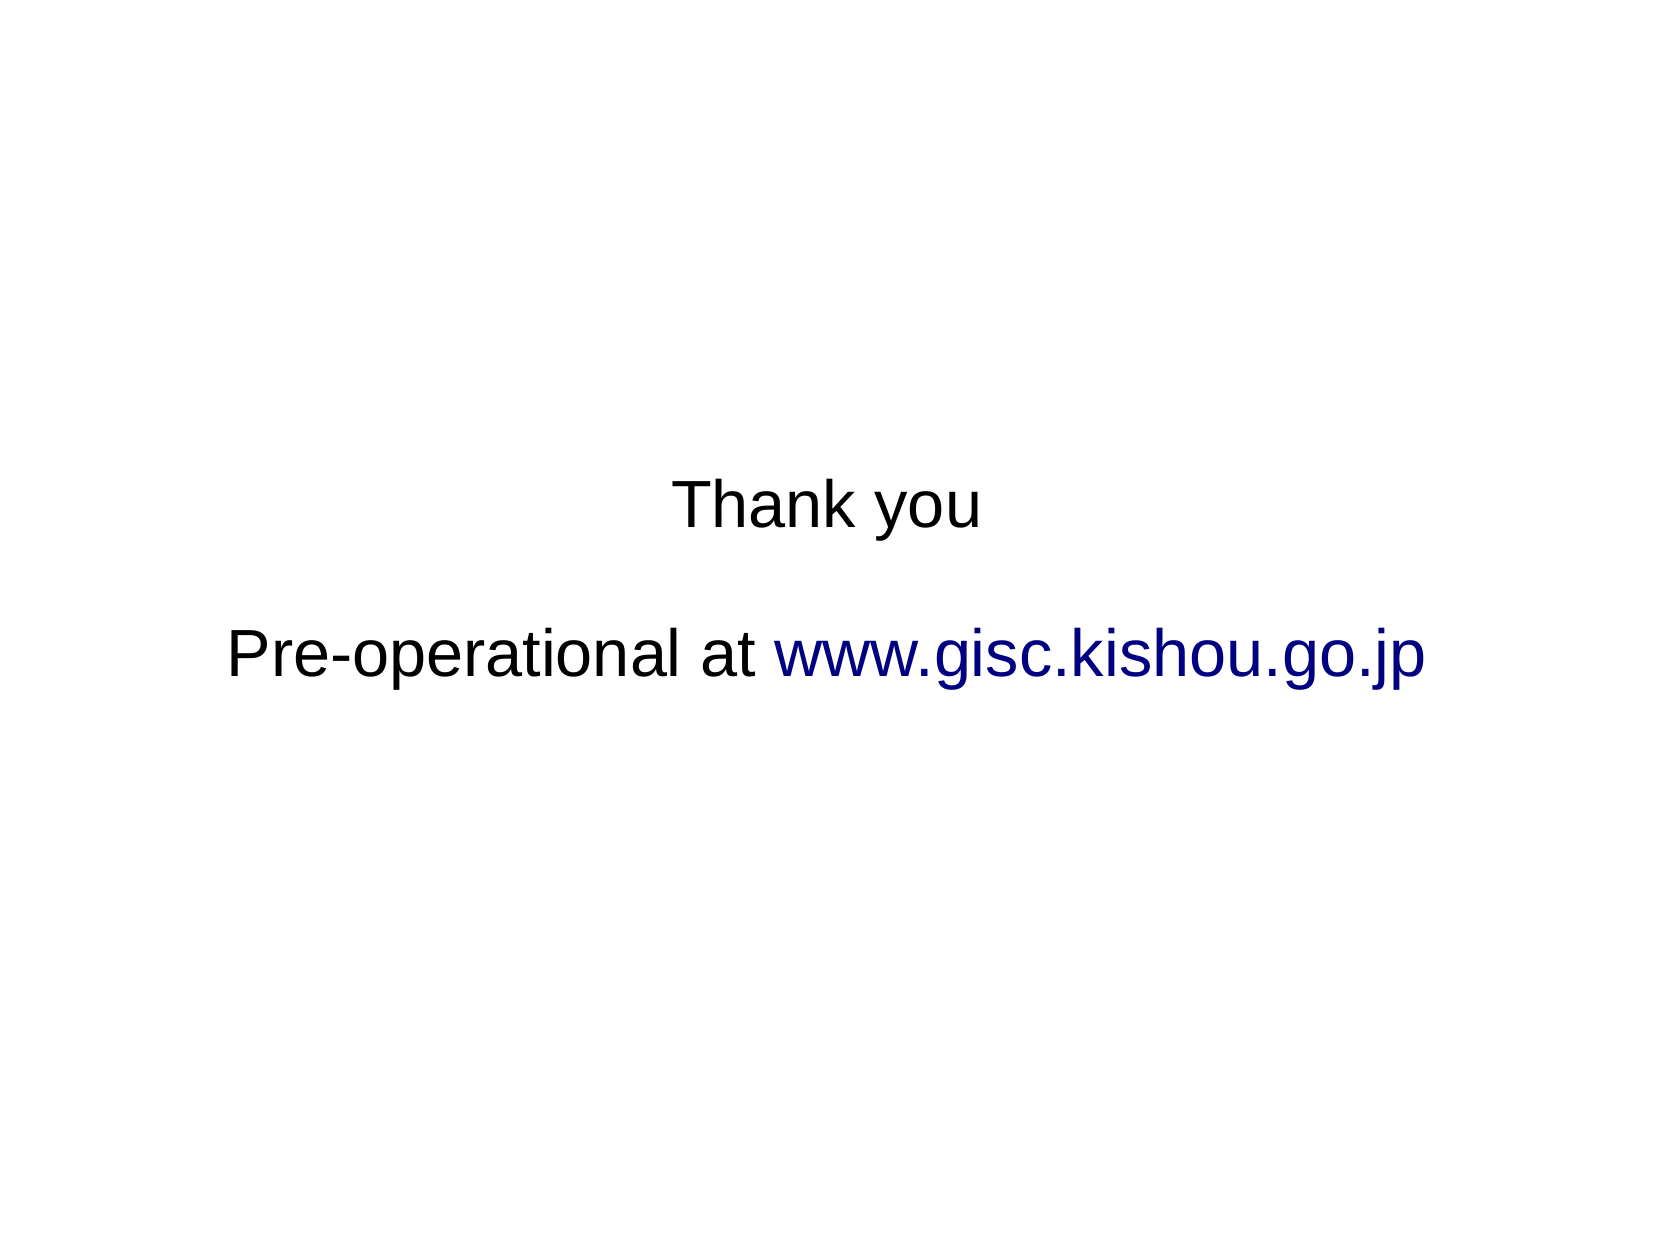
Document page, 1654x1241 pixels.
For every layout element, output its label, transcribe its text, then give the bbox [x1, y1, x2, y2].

subtitle Thank you Pre-operational at www.gisc.kishou.go.jp [82, 56, 1571, 1102]
